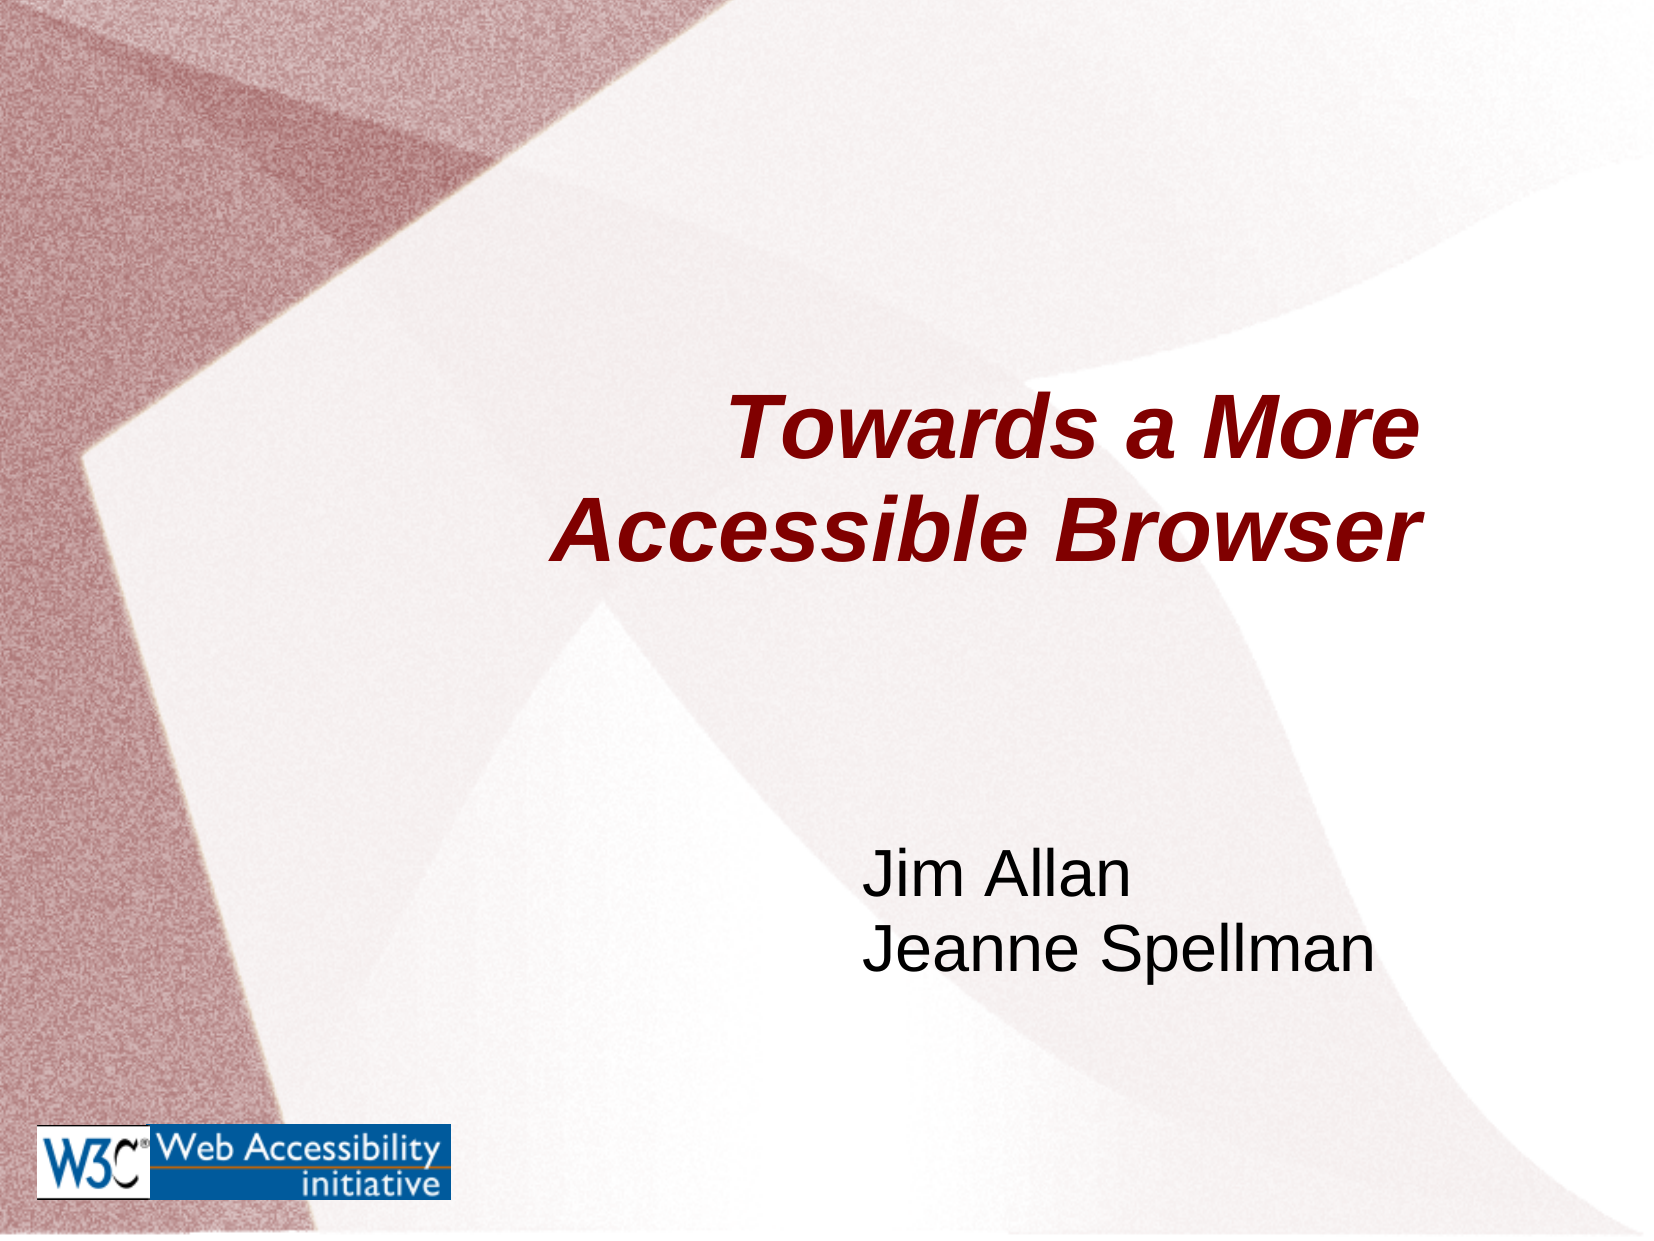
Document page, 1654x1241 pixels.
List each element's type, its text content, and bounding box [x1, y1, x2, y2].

subtitle Jim Allan Jeanne Spellman [862, 600, 1570, 1147]
picture [0, 0, 1654, 1241]
title Towards a More Accessible Browser [412, 375, 1423, 583]
